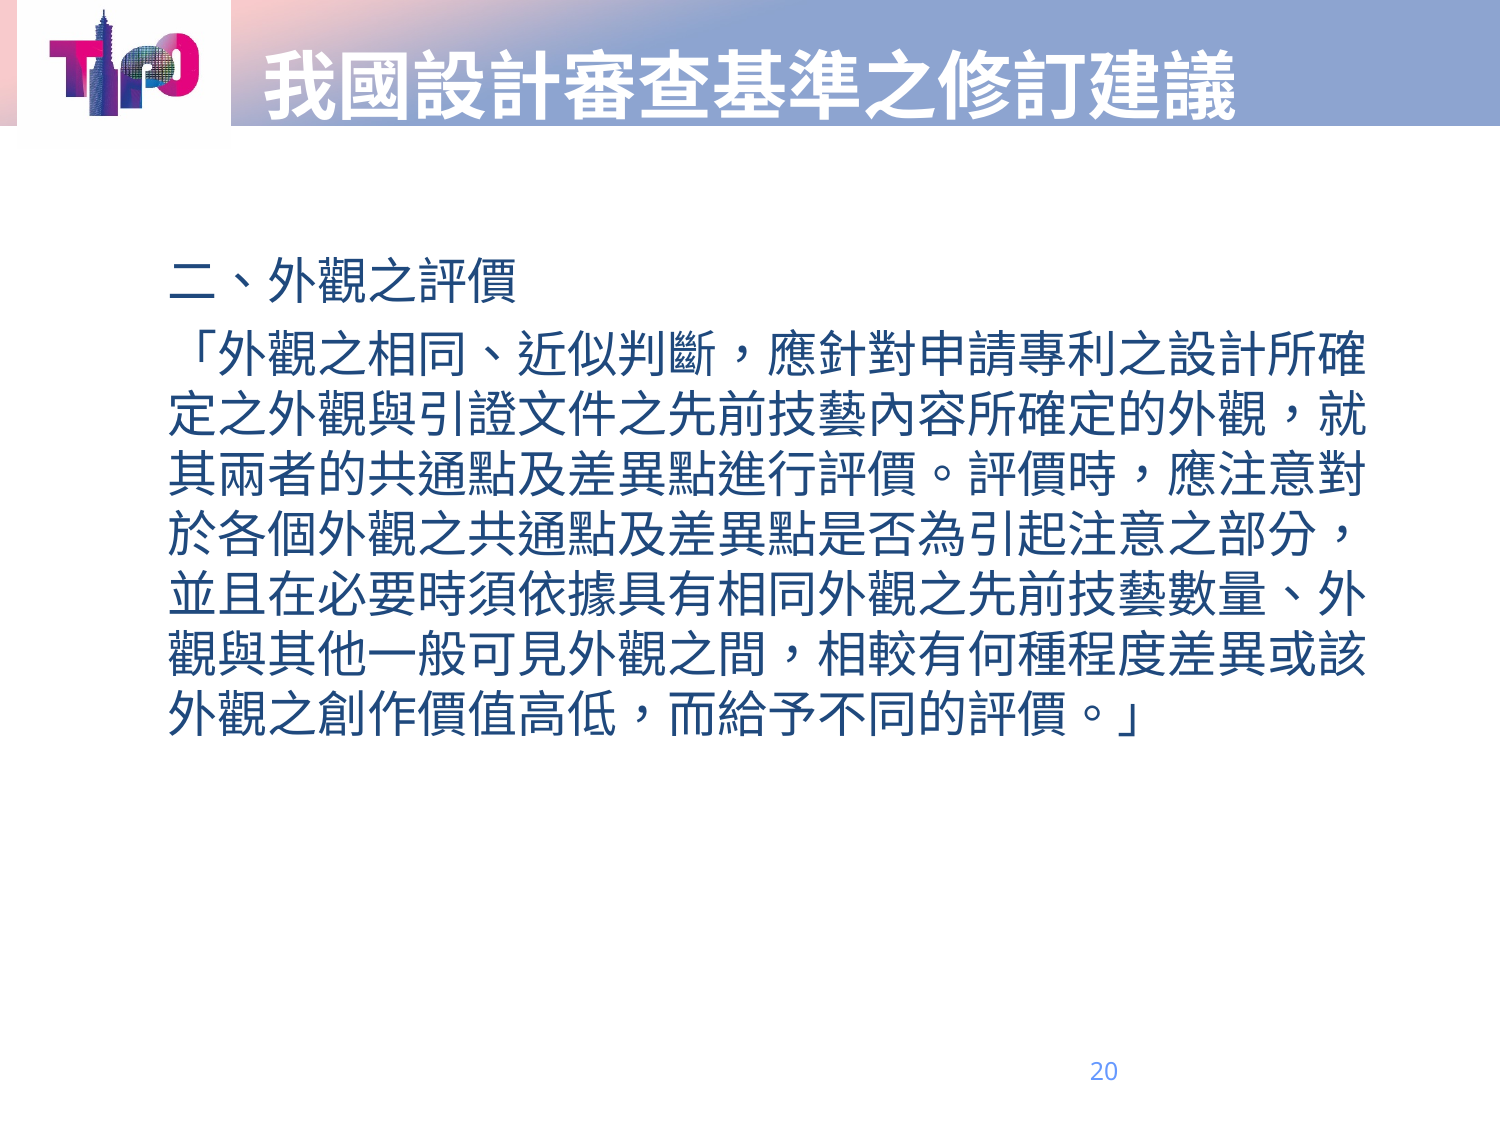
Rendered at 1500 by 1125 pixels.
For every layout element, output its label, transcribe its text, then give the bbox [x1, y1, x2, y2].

list 二、外觀之評價 「外觀之相同、近似判斷，應針對申請專利之設計所確定之外觀與引證文件之先前技藝內容所確定的外觀，就其兩者的共通點及差異點進行評價。評價時，應注意對於各個外觀之共通點及差異點是否為引起注意之部分，並且在必要時須依據具有相同外觀之先前技藝數量、外觀與其他一般可見外觀之間，相較有何種程度差異或該外觀之創作價值高低，而給予不同的評價。」 [152, 242, 1407, 985]
text_box 我國設計審查基準之修訂建議 [0, 30, 1500, 126]
text_box 20 [1074, 1042, 1426, 1103]
